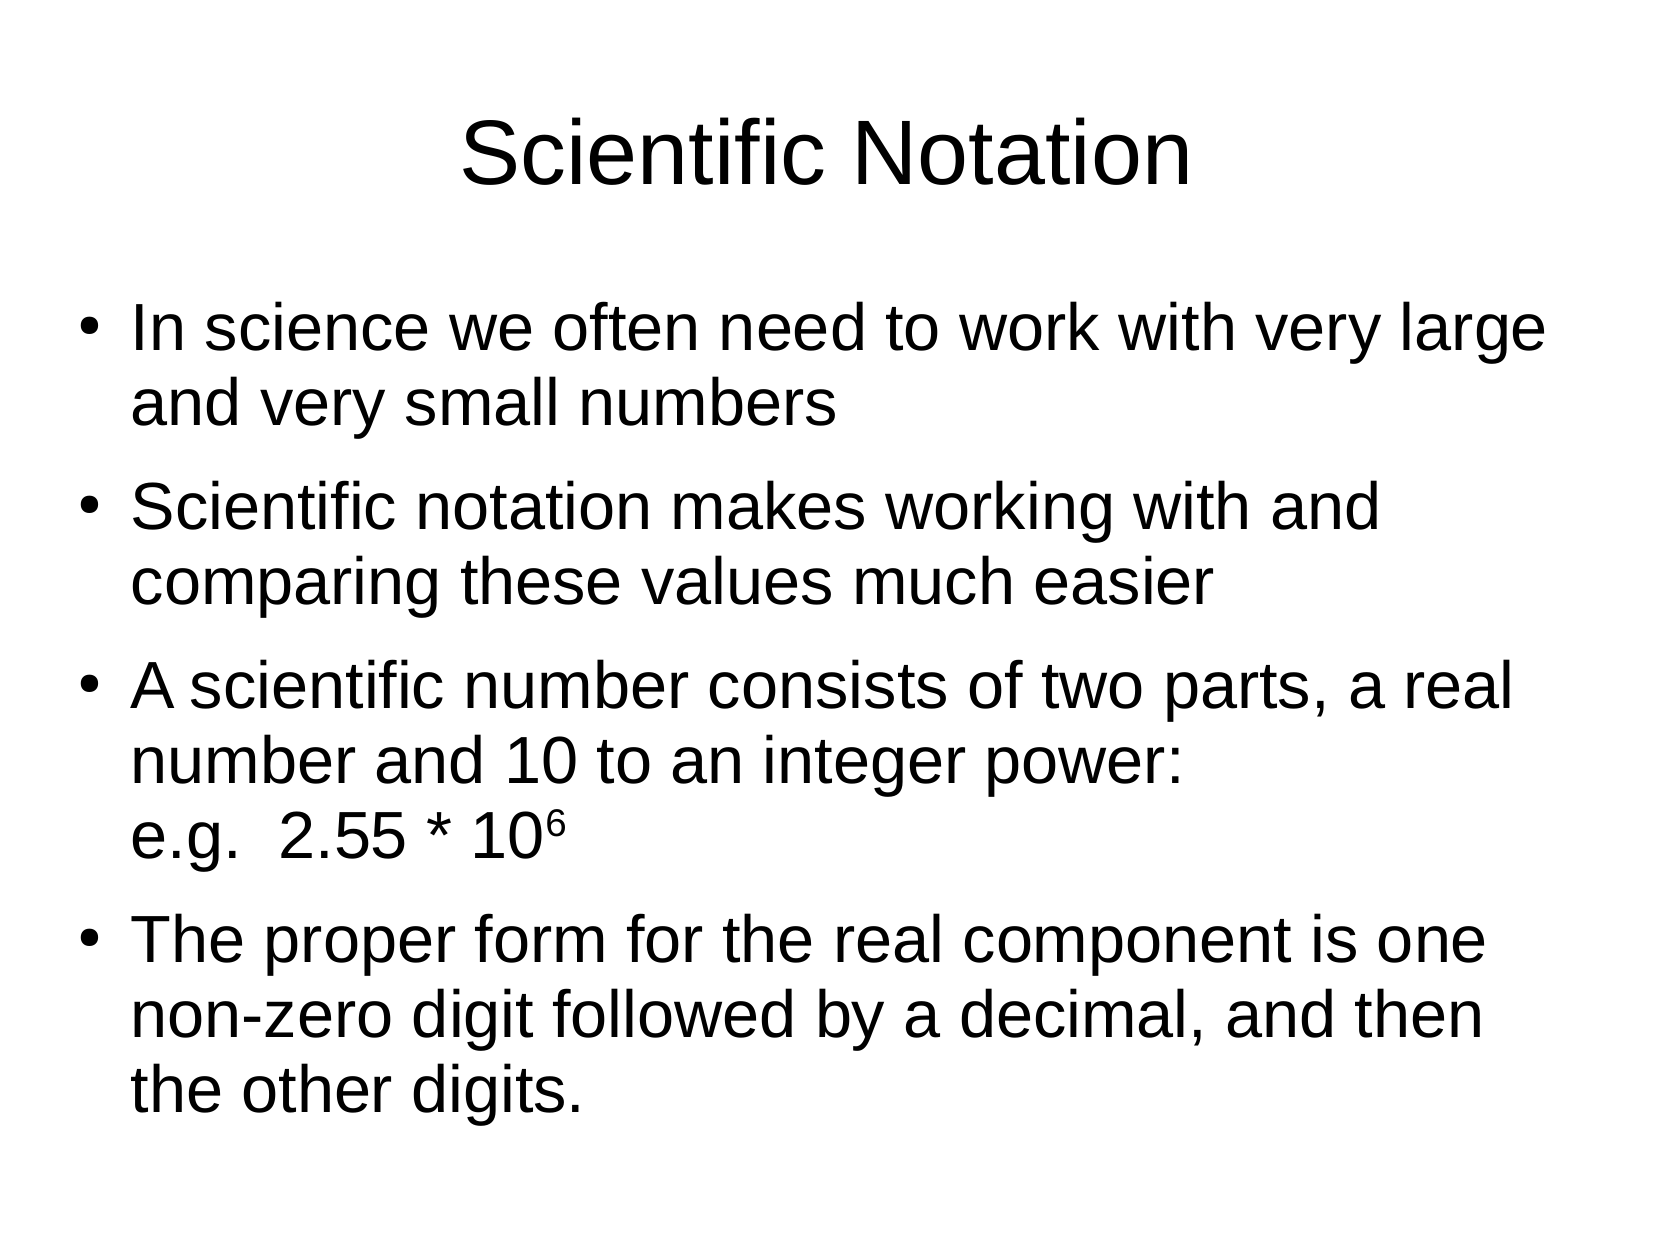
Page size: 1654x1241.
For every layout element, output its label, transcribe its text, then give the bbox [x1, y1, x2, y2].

title Scientific Notation [82, 49, 1571, 257]
list In science we often need to work with very large and very small numbers Scientific notation makes working with and comparing these values much easier A scientific number consists of two parts, a real number and 10 to an integer power: e.g. 2.55 * 106 The proper form for the real component is one non-zero digit followed by a decimal, and then the other digits. [60, 290, 1591, 1201]
